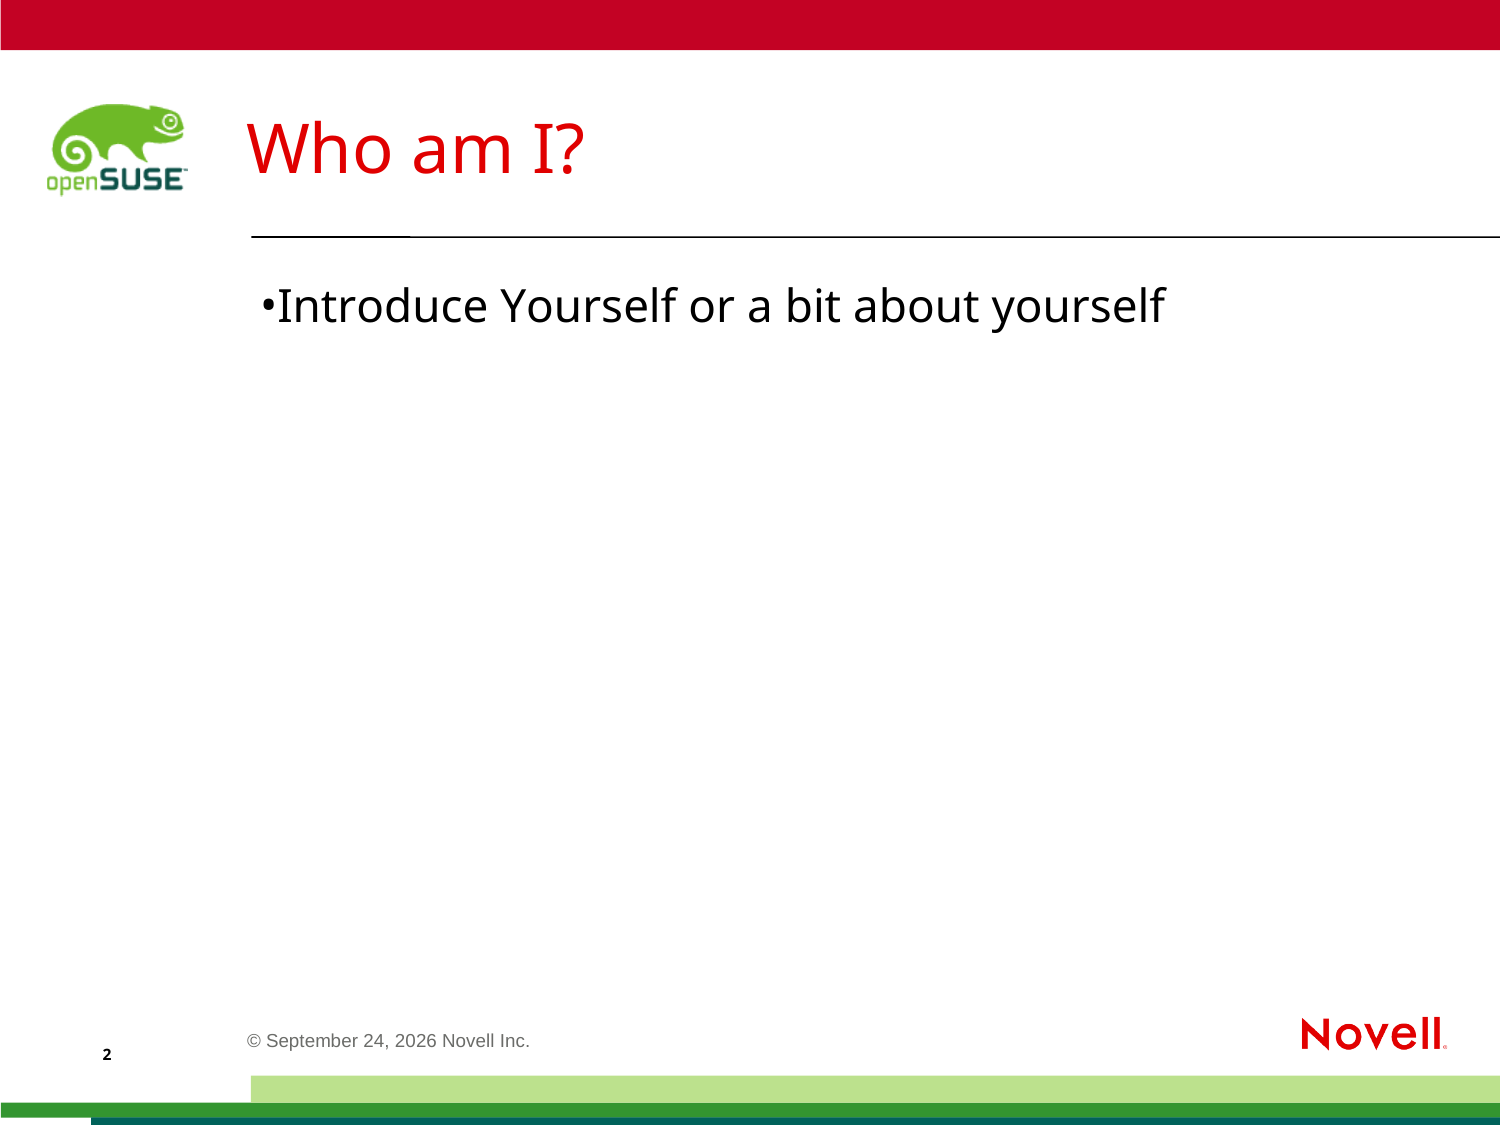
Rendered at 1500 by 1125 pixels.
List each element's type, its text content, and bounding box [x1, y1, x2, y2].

picture [47, 104, 188, 197]
list Introduce Yourself or a bit about yourself [245, 267, 1458, 1026]
picture [1295, 1026, 1453, 1056]
title Who am I? [246, 60, 1409, 239]
